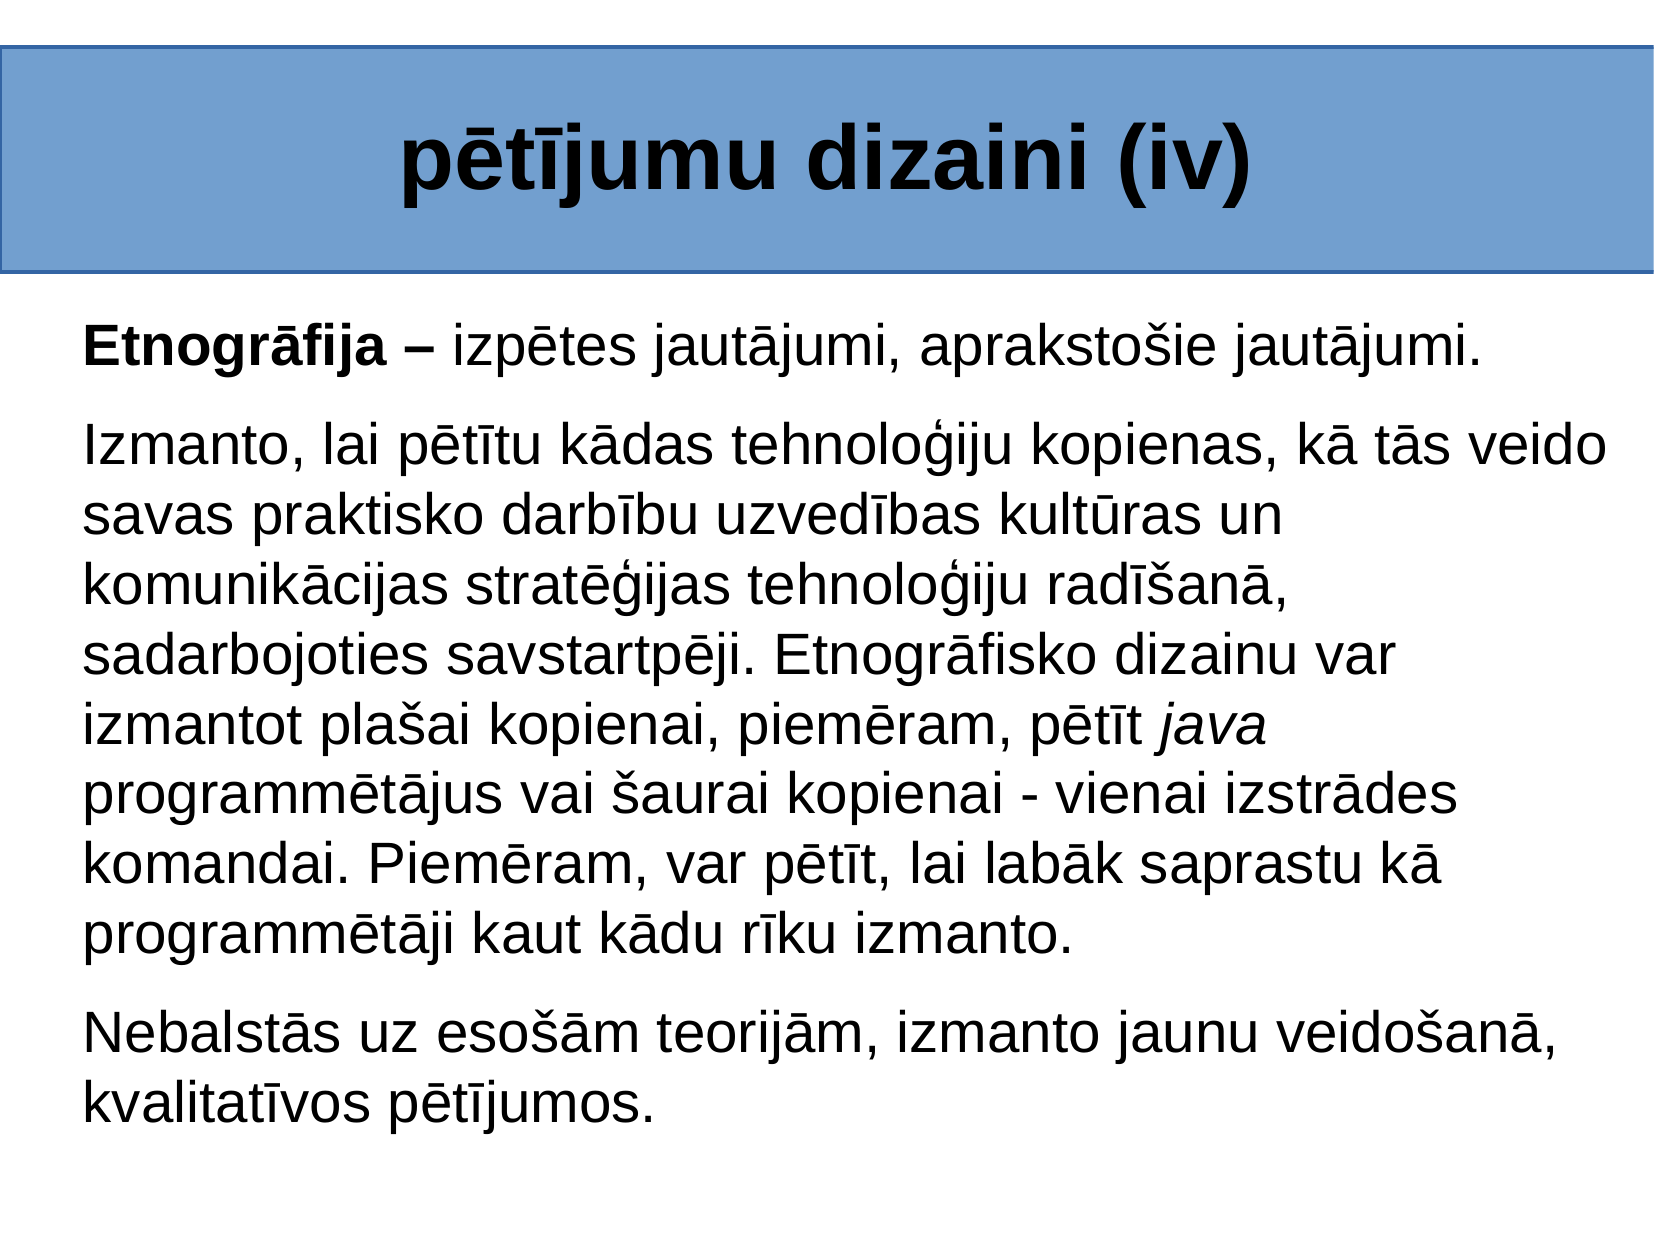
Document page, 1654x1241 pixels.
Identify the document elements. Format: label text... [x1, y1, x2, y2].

title pētījumu dizaini (iv) [82, 97, 1571, 209]
text_box [0, 47, 1654, 272]
list Etnogrāfija – izpētes jautājumi, aprakstošie jautājumi. Izmanto, lai pētītu kādas tehnoloģiju kopienas, kā tās veido savas praktisko darbību uzvedības kultūras un komunikācijas stratēģijas tehnoloģiju radīšanā, sadarbojoties savstartpēji. Etnogrāfisko dizainu var izmantot plašai kopienai, piemēram, pētīt java programmētājus vai šaurai kopienai - vienai izstrādes komandai. Piemēram, var pētīt, lai labāk saprastu kā programmētāji kaut kādu rīku izmanto. Nebalstās uz esošām teorijām, izmanto jaunu veidošanā, kvalitatīvos pētījumos. [82, 307, 1619, 1205]
